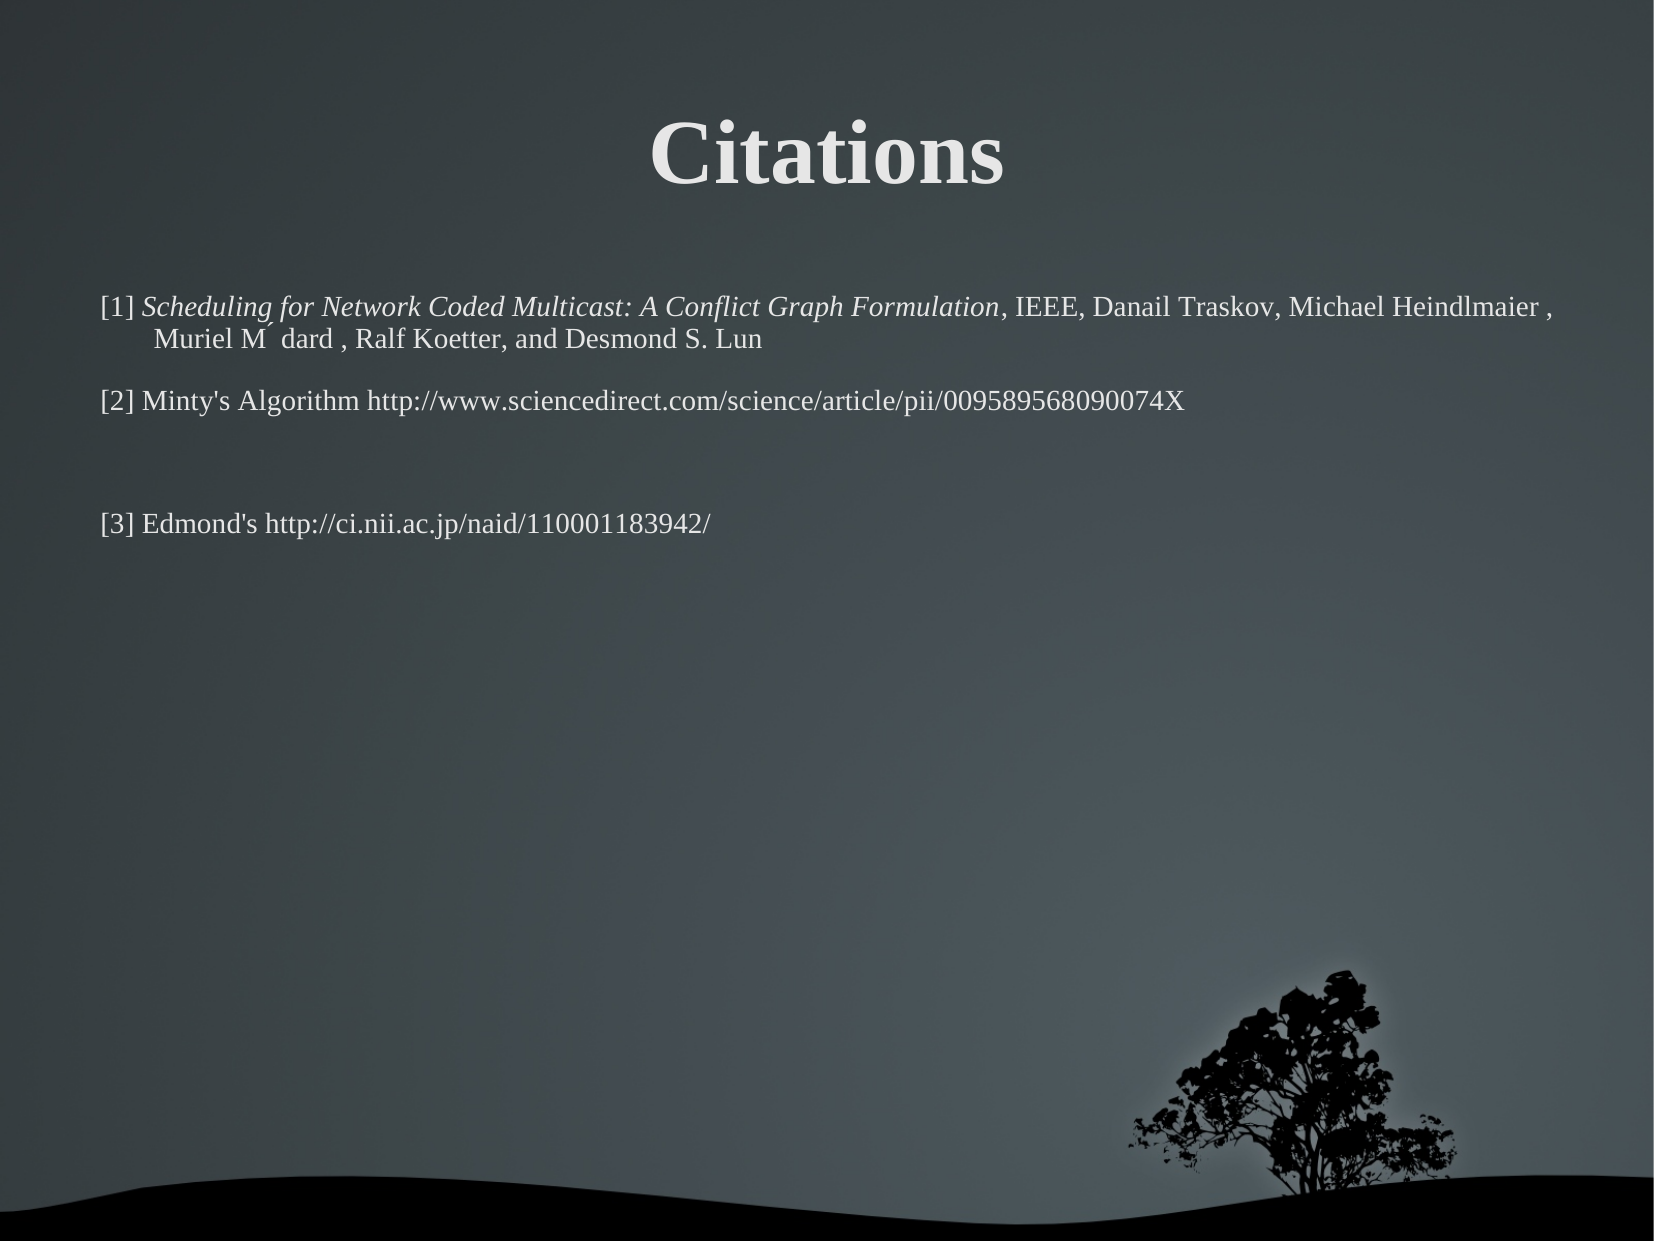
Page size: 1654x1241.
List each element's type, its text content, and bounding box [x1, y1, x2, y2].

title Citations [82, 49, 1571, 257]
picture [0, 0, 1654, 1241]
list [1] Scheduling for Network Coded Multicast: A Conflict Graph Formulation, IEEE, Danail Traskov, Michael Heindlmaier , Muriel M ́ dard , Ralf Koetter, and Desmond S. Lun [2] Minty's Algorithm http://www.sciencedirect.com/science/article/pii/009589568090074X [3] Edmond's http://ci.nii.ac.jp/naid/110001183942/ [82, 290, 1571, 1109]
